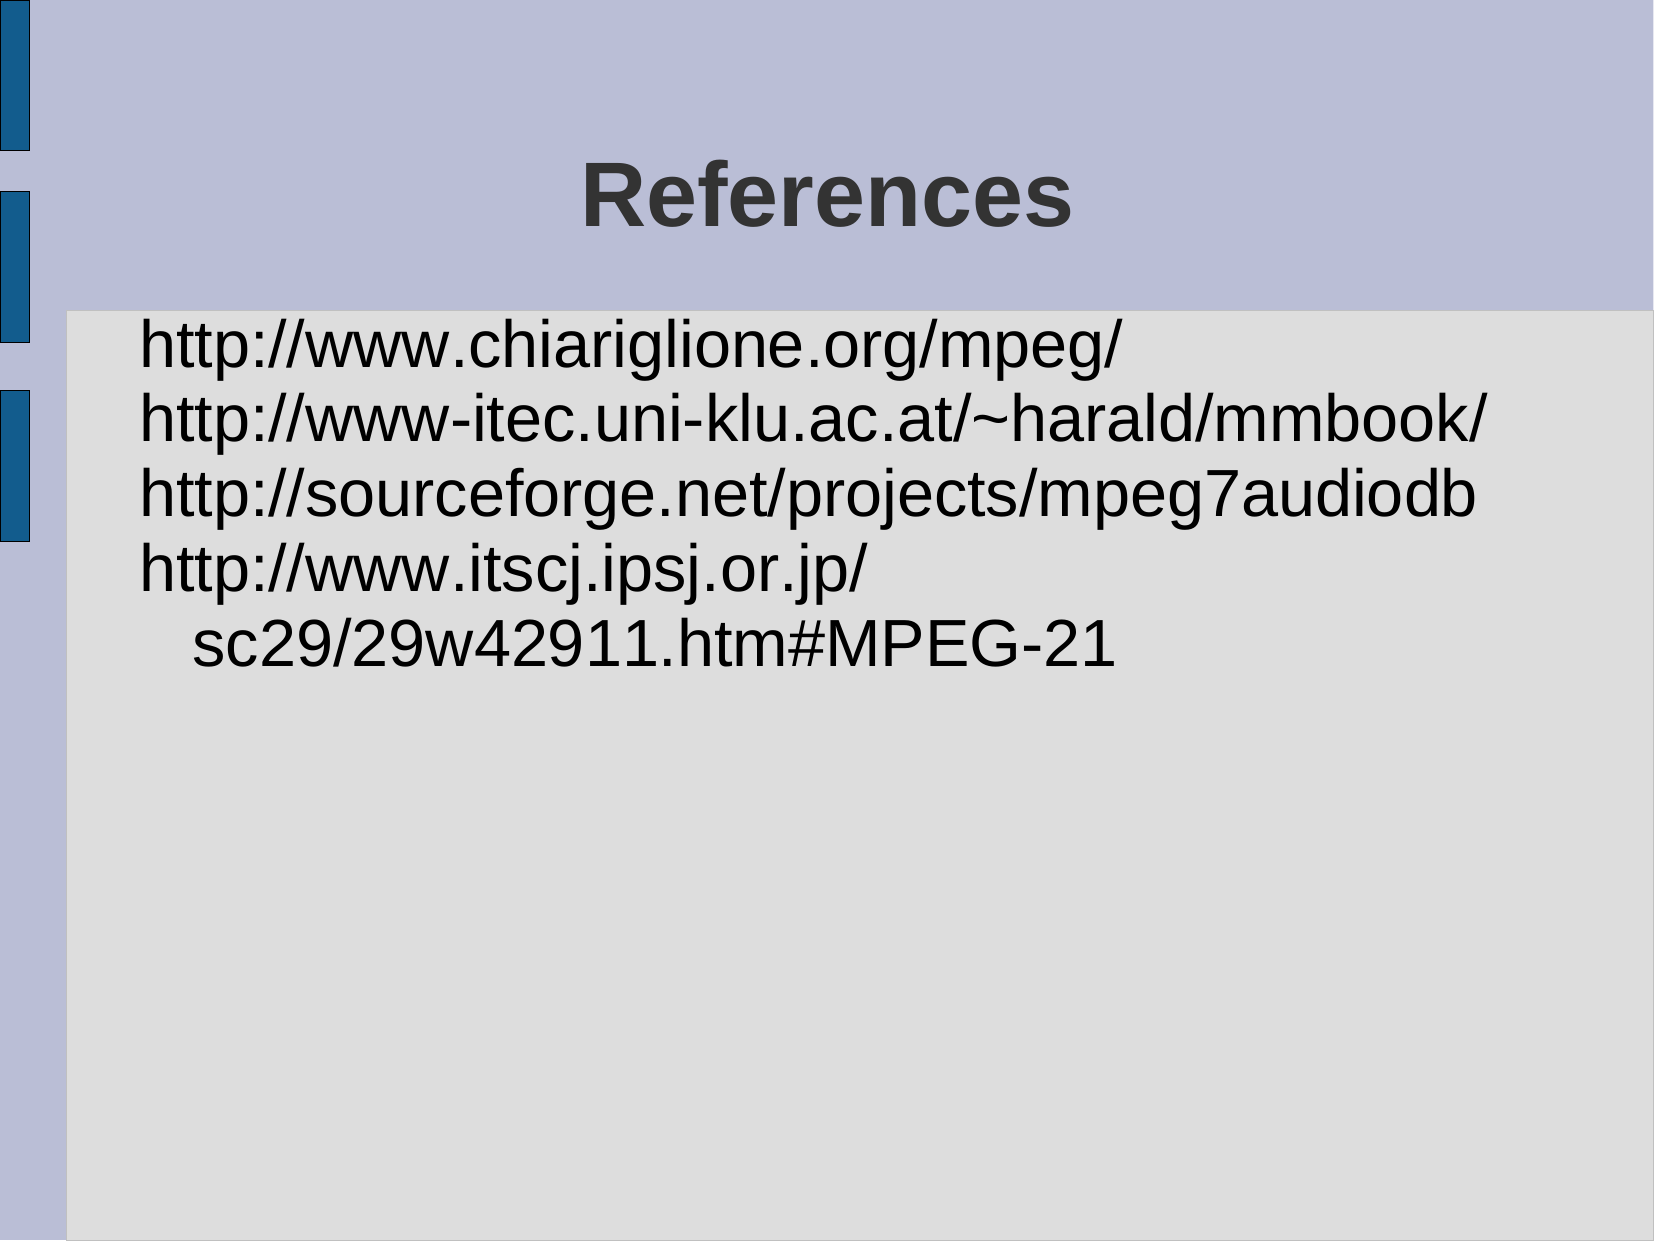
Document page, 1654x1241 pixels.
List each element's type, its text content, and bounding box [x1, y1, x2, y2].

list http://www.chiariglione.org/mpeg/ http://www-itec.uni-klu.ac.at/~harald/mmbook/ http://sourceforge.net/projects/mpeg7audiodb http://www.itscj.ipsj.or.jp/sc29/29w42911.htm#MPEG-21 [121, 306, 1534, 1074]
title References [121, 98, 1534, 291]
